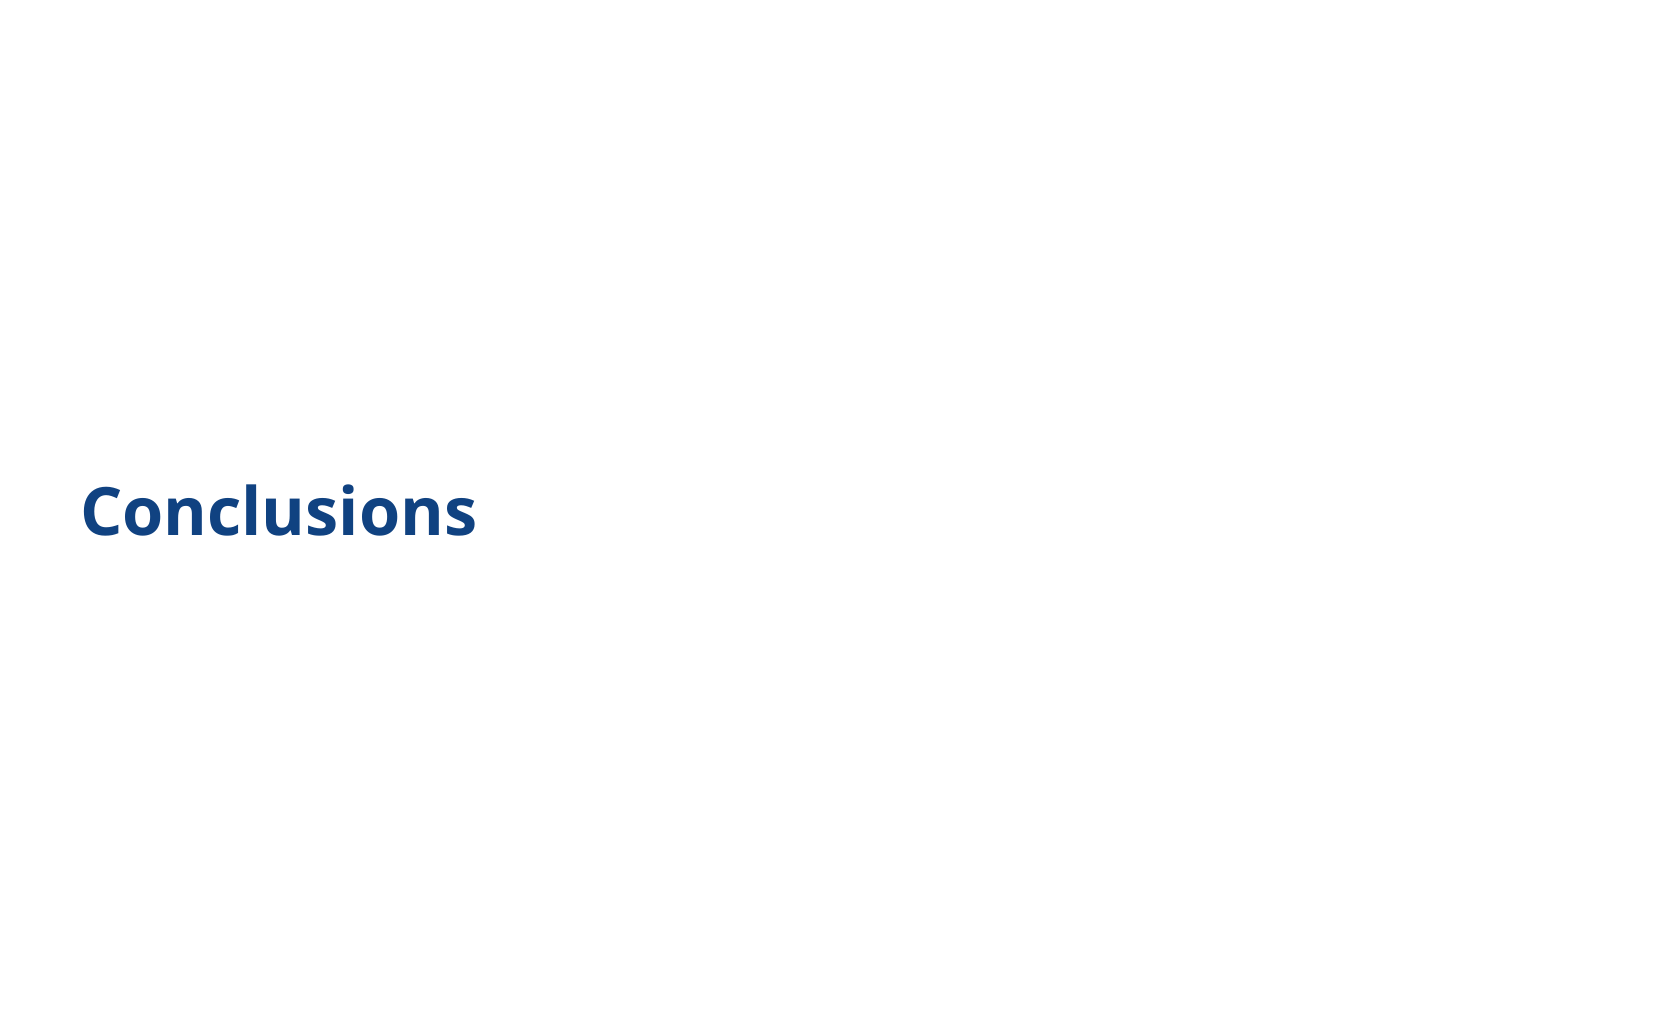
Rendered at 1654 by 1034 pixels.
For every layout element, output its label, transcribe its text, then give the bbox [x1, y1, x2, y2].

title Conclusions [80, 434, 1548, 585]
